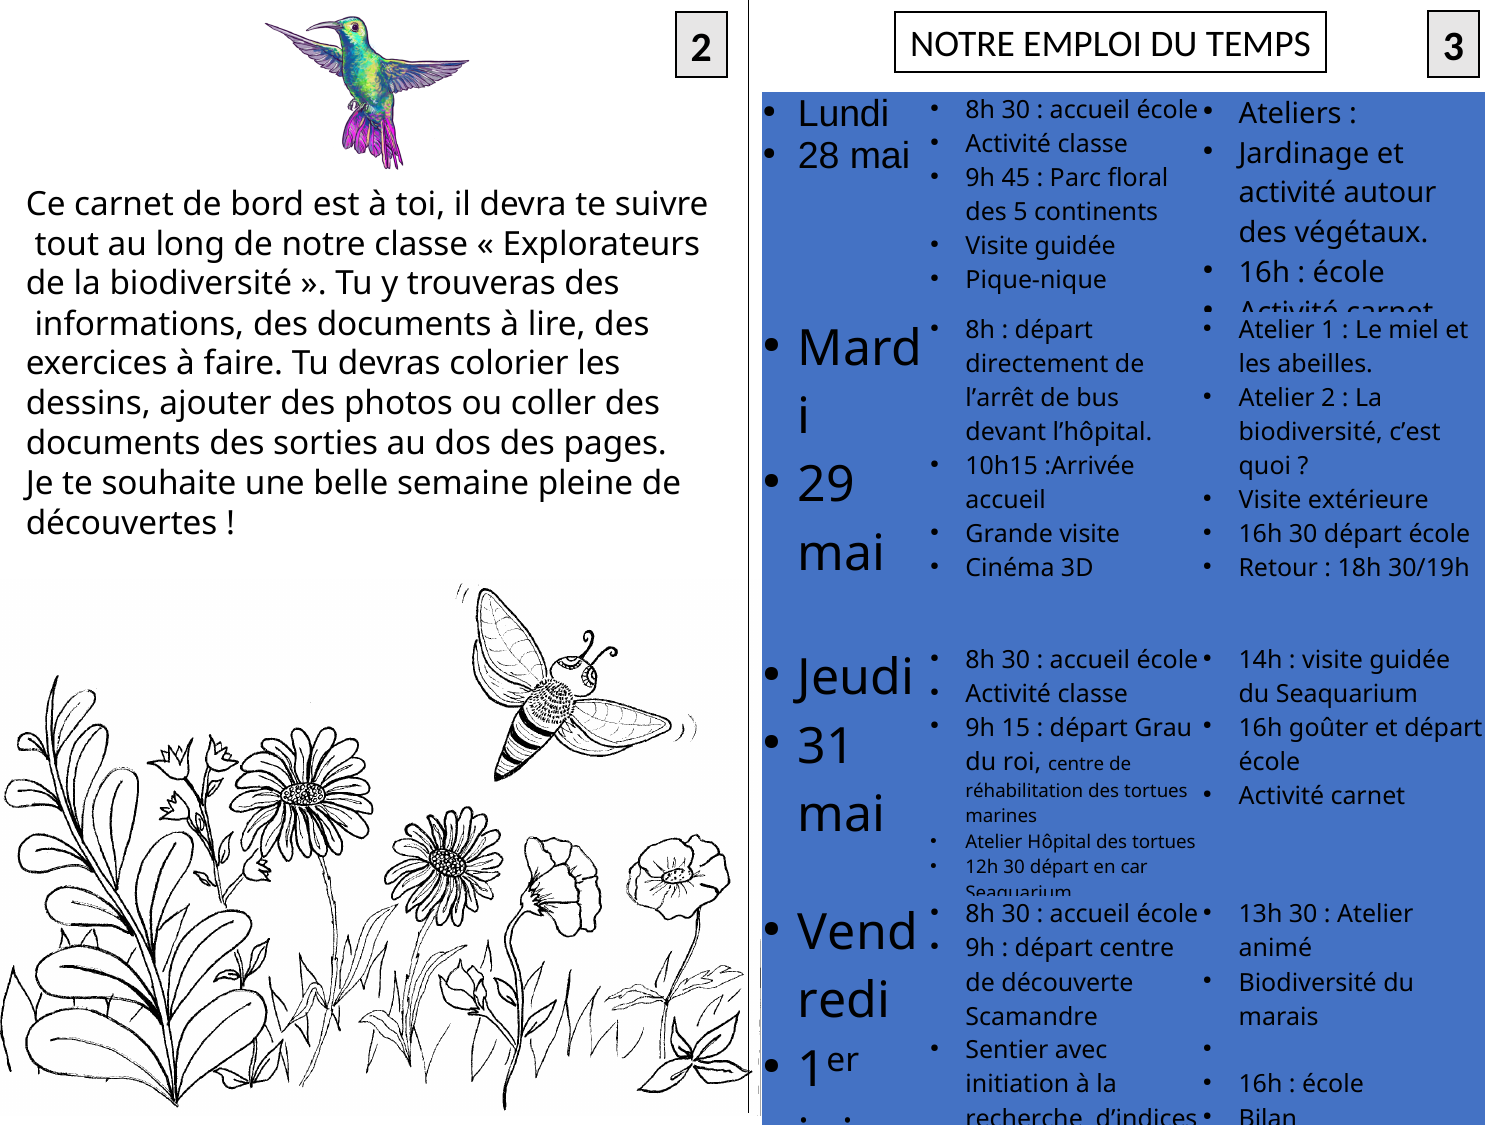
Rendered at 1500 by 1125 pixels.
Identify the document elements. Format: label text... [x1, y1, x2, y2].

table_cell 13h 30 : Atelier animé Biodiversité du marais 16h : école Bilan Remise des diplômes [1203, 896, 1485, 1125]
text_box NOTRE EMPLOI DU TEMPS [895, 12, 1326, 72]
table_cell Atelier 1 : Le miel et les abeilles. Atelier 2 : La biodiversité, c’est quoi ? Visite extérieure 16h 30 départ école Retour : 18h 30/19h [1203, 312, 1485, 581]
table_cell 14h : visite guidée du Seaquarium 16h goûter et départ école Activité carnet [1203, 641, 1485, 896]
text_box 3 [1428, 11, 1479, 77]
table_header 8h 30 : accueil école Activité classe 9h 45 : Parc floral des 5 continents Visite guidée Pique-nique [930, 92, 1203, 312]
picture [260, 9, 474, 174]
table_header Lundi 28 mai [762, 92, 930, 312]
table_cell [1203, 581, 1485, 641]
table_cell 8h 30 : accueil école 9h : départ centre de découverte Scamandre Sentier avec initiation à la recherche d’indices de présence 12h pique - nique [930, 896, 1203, 1125]
table_cell Vendredi 1er juin [762, 896, 930, 1125]
text_box 2 [676, 12, 727, 77]
table_cell [930, 581, 1203, 641]
table_cell [762, 581, 930, 641]
table_cell 8h 30 : accueil école Activité classe 9h 15 : départ Grau du roi, centre de réhabilitation des tortues marines Atelier Hôpital des tortues 12h 30 départ en car Seaquarium Pique - nique [930, 641, 1203, 896]
table_cell 8h : départ directement de l’arrêt de bus devant l’hôpital. 10h15 :Arrivée accueil Grande visite Cinéma 3D Pique-nique [930, 312, 1203, 581]
table_header Ateliers : Jardinage et activité autour des végétaux. 16h : école Activité carnet [1203, 92, 1485, 312]
table_cell Jeudi 31 mai [762, 641, 930, 896]
table_cell Mardi 29 mai [762, 312, 930, 581]
picture [0, 579, 761, 1116]
text_box Ce carnet de bord est à toi, il devra te suivre tout au long de notre classe « Explorateurs de la biodiversité ». Tu y trouveras des informations, des documents à lire, des exercices à faire. Tu devras colorier les dessins, ajouter des photos ou coller des documents des sorties au dos des pages. Je te souhaite une belle semaine pleine de découvertes ! [11, 174, 725, 549]
